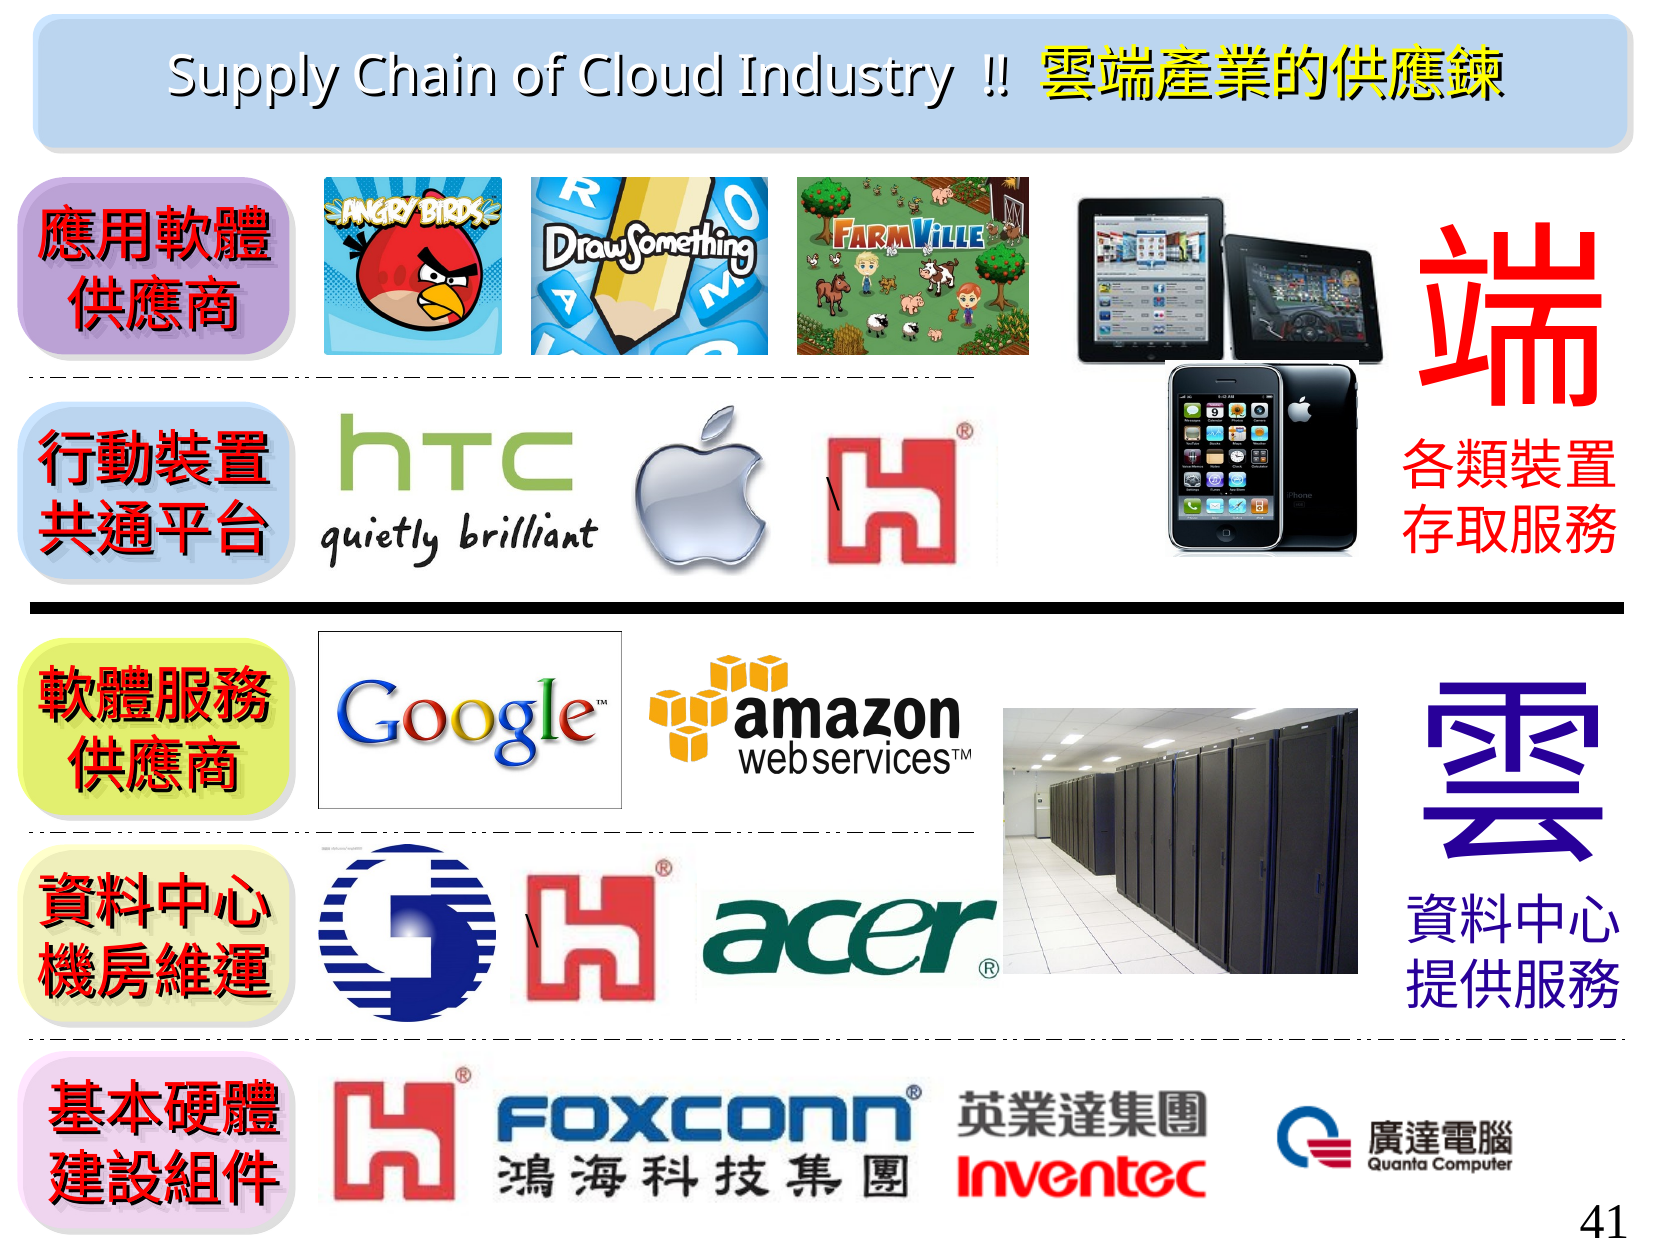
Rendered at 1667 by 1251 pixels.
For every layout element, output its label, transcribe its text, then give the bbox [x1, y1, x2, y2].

picture [318, 631, 622, 810]
picture [510, 708, 1358, 1016]
picture [649, 655, 971, 774]
text_box 資料中心 機房維運 [17, 844, 290, 1022]
text_box Supply Chain of Cloud Industry !! 雲端產業的供應鍊 [2, 0, 1667, 148]
text_box 雲 資料中心 提供服務 [1370, 637, 1658, 1020]
text_box 應用軟體 供應商 [17, 177, 290, 355]
picture [1061, 183, 1400, 557]
picture [318, 1027, 944, 1225]
text_box 基本硬體 建設組件 [17, 1051, 290, 1229]
picture [951, 1086, 1211, 1200]
picture [631, 401, 775, 579]
picture [318, 401, 601, 579]
picture [318, 844, 496, 1022]
picture [811, 401, 999, 579]
picture [797, 177, 1029, 355]
picture [324, 177, 502, 355]
text_box 行動裝置 共通平台 [17, 401, 290, 579]
text_box 軟體服務 供應商 [17, 637, 290, 816]
text_box 端 各類裝置 存取服務 [1354, 183, 1667, 571]
picture [531, 177, 768, 355]
picture [763, 177, 768, 188]
picture [1254, 1072, 1536, 1205]
